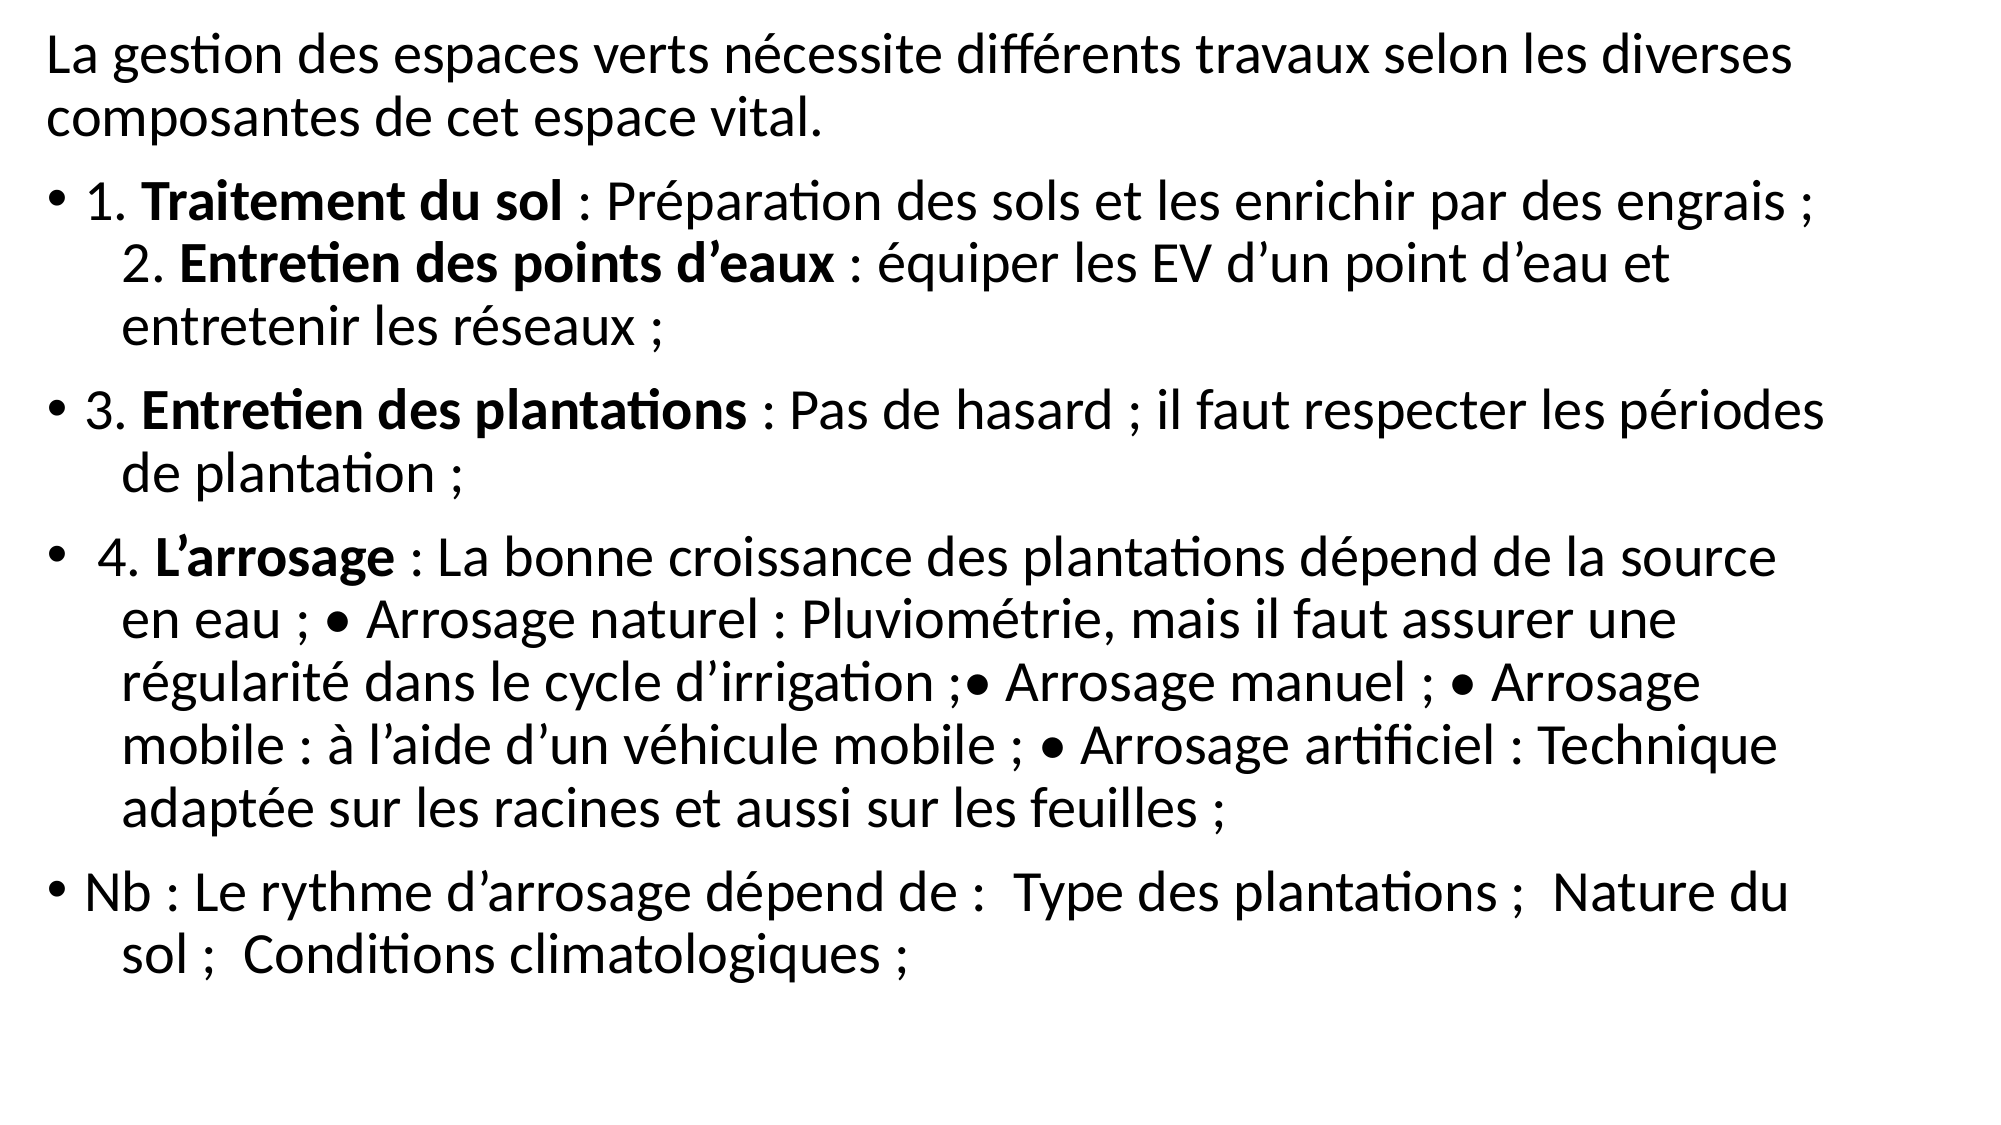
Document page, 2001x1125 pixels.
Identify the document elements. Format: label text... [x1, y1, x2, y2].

list La gestion des espaces verts nécessite différents travaux selon les diverses composantes de cet espace vital. 1. Traitement du sol : Préparation des sols et les enrichir par des engrais ; 2. Entretien des points d’eaux : équiper les EV d’un point d’eau et entretenir les réseaux ; 3. Entretien des plantations : Pas de hasard ; il faut respecter les périodes de plantation ; 4. L’arrosage : La bonne croissance des plantations dépend de la source en eau ; • Arrosage naturel : Pluviométrie, mais il faut assurer une régularité dans le cycle d’irrigation ;• Arrosage manuel ; • Arrosage mobile : à l’aide d’un véhicule mobile ; • Arrosage artificiel : Technique adaptée sur les racines et aussi sur les feuilles ; Nb : Le rythme d’arrosage dépend de : Type des plantations ; Nature du sol ; Conditions climatologiques ; [31, 15, 1863, 1014]
